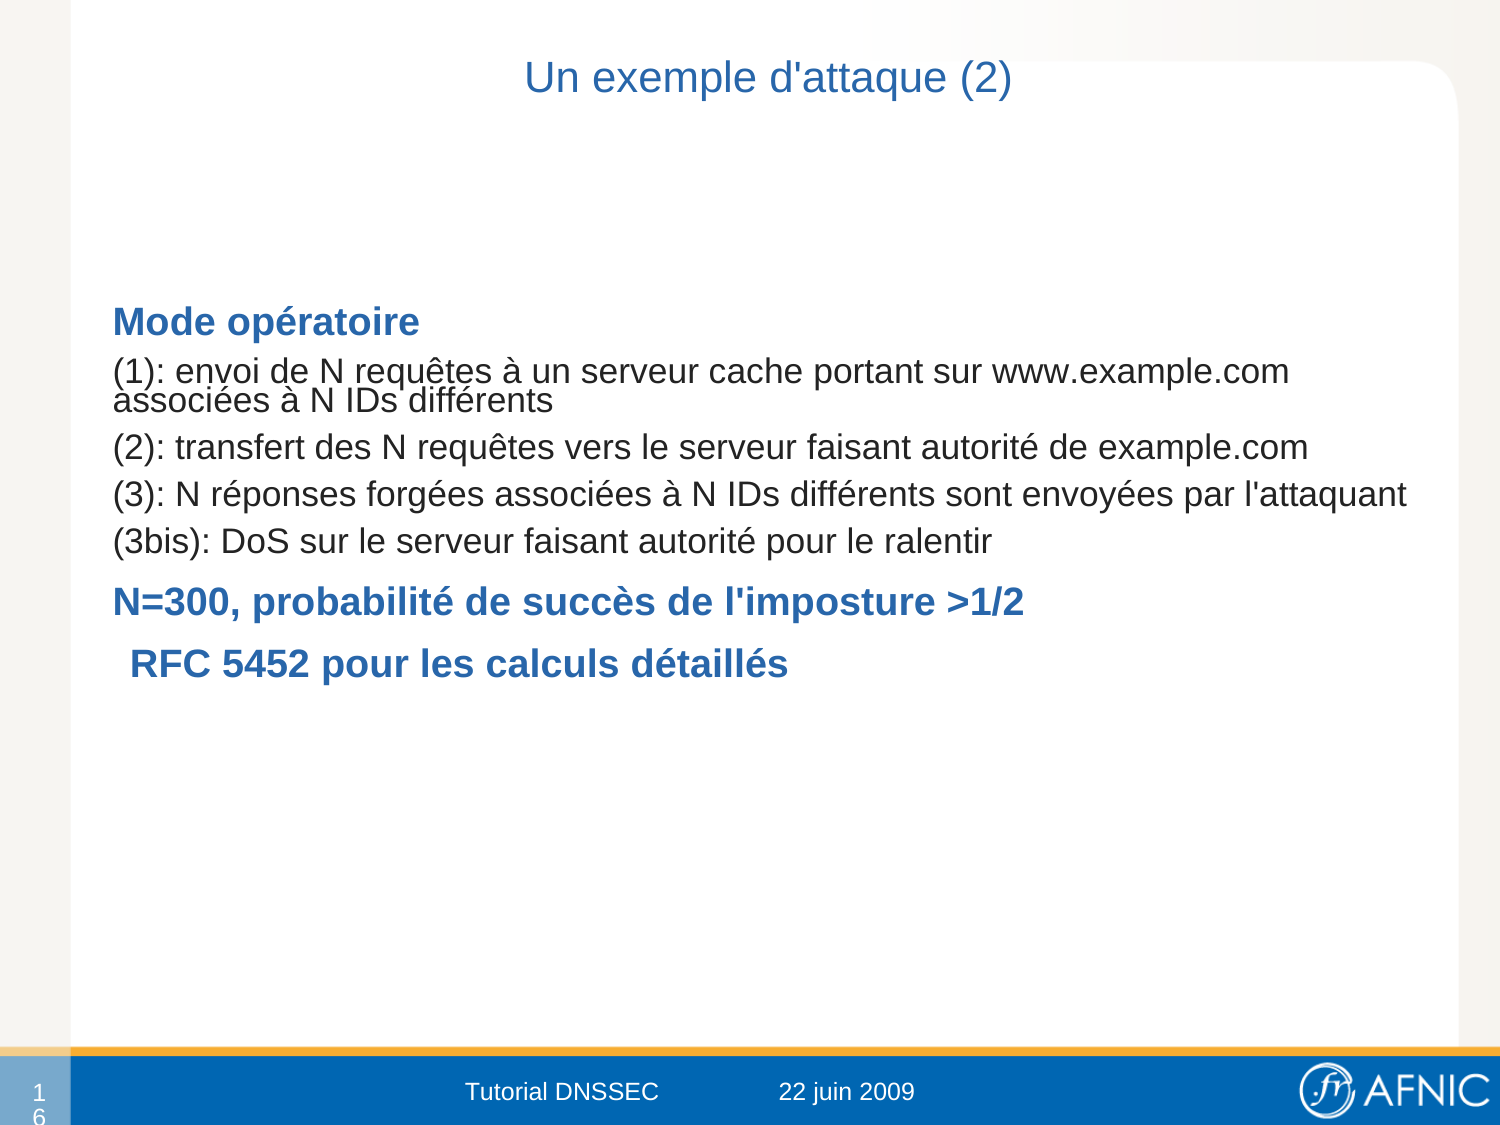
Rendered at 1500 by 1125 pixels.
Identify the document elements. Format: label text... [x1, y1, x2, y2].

picture [36, 1117, 43, 1124]
list Mode opératoire (1): envoi de N requêtes à un serveur cache portant sur www.example.com associées à N IDs différents (2): transfert des N requêtes vers le serveur faisant autorité de example.com (3): N réponses forgées associées à N IDs différents sont envoyées par l'attaquant (3bis): DoS sur le serveur faisant autorité pour le ralentir N=300, probabilité de succès de l'imposture >1/2 RFC 5452 pour les calculs détaillés [112, 295, 1426, 974]
picture [0, 0, 1500, 1125]
title Un exemple d'attaque (2) [112, 12, 1426, 138]
